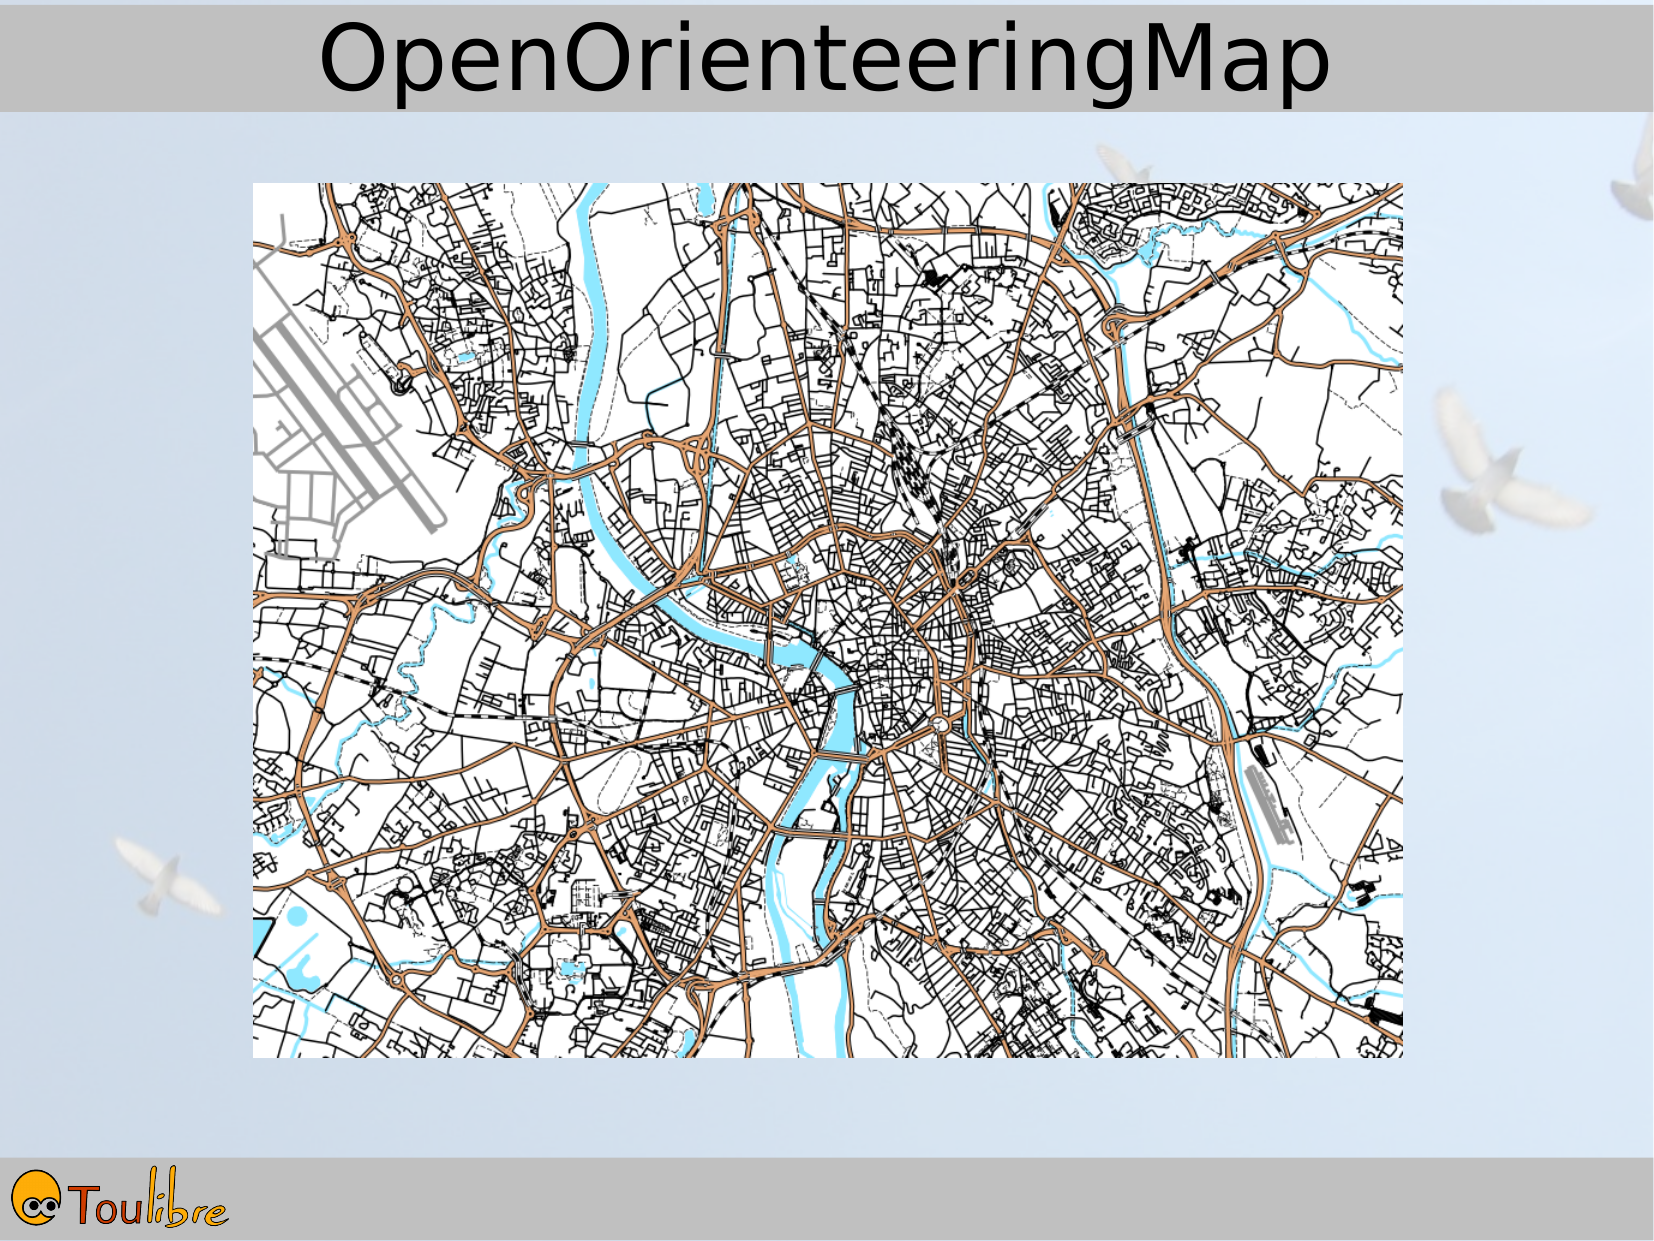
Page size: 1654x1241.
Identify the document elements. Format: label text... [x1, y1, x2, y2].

title OpenOrienteeringMap [0, 4, 1654, 112]
picture [11, 1165, 229, 1228]
picture [253, 183, 1403, 1058]
